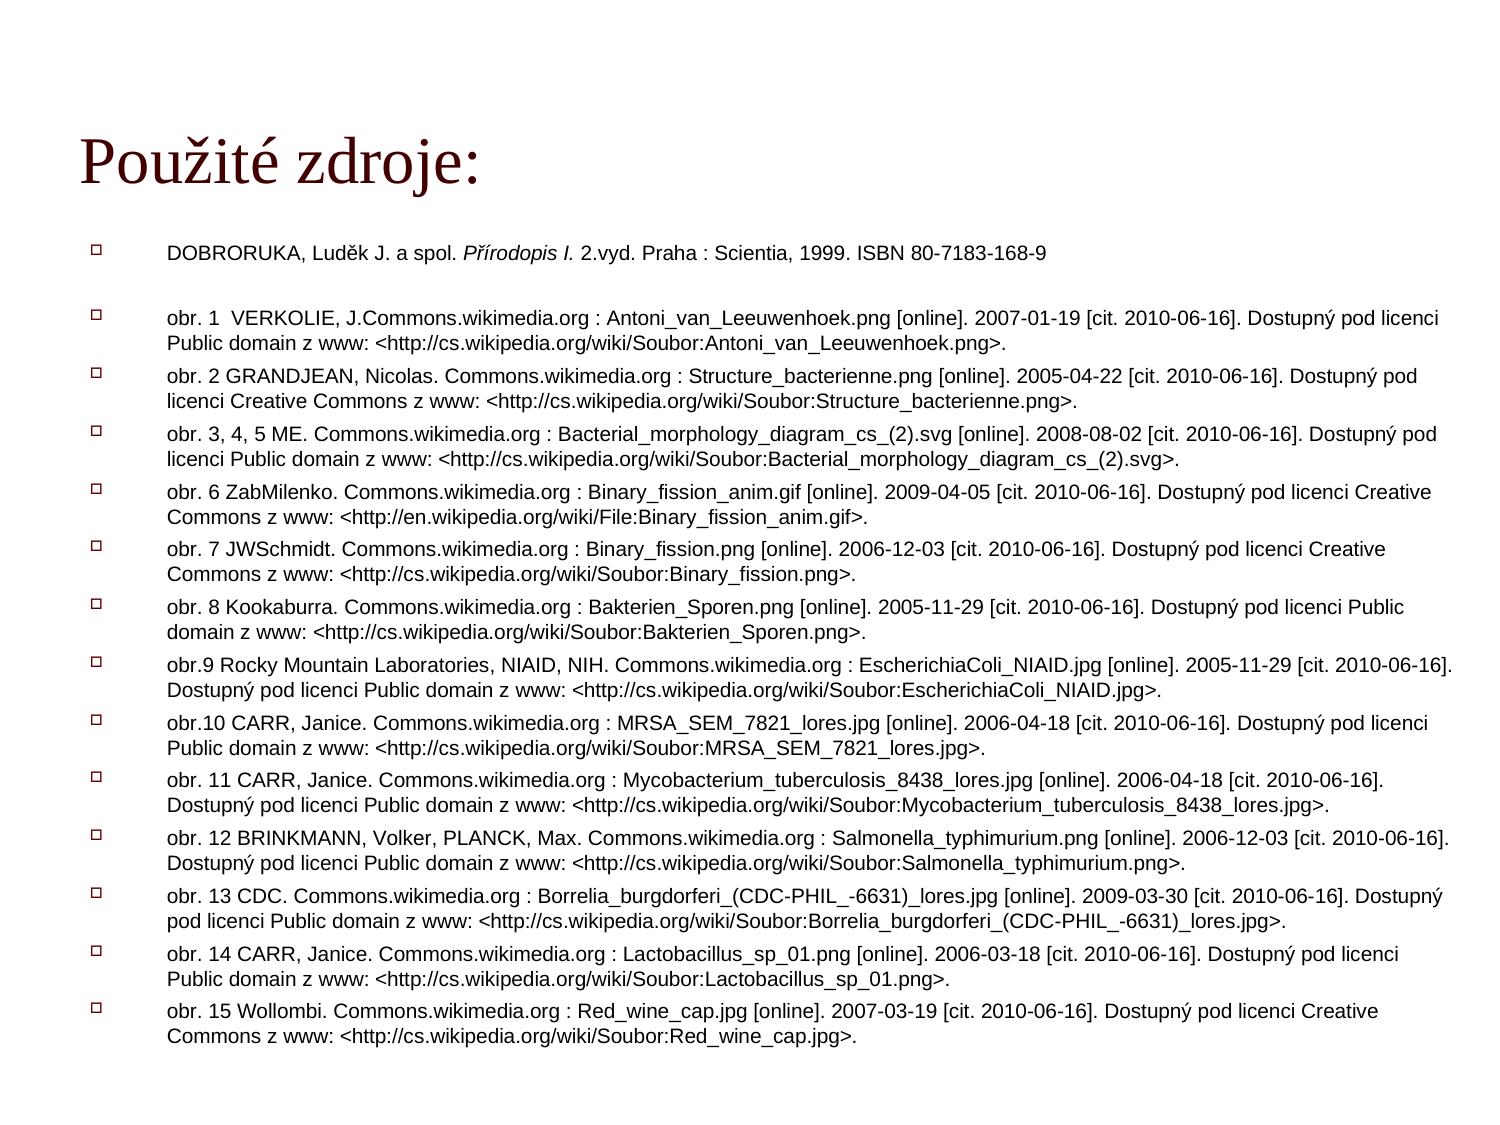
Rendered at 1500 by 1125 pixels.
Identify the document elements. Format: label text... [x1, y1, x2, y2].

title Použité zdroje: [64, 101, 1415, 205]
list DOBRORUKA, Luděk J. a spol. Přírodopis I. 2.vyd. Praha : Scientia, 1999. ISBN 80-7183-168-9 obr. 1 VERKOLIE, J.Commons.wikimedia.org : Antoni_van_Leeuwenhoek.png [online]. 2007-01-19 [cit. 2010-06-16]. Dostupný pod licenci Public domain z www: <http://cs.wikipedia.org/wiki/Soubor:Antoni_van_Leeuwenhoek.png>. obr. 2 GRANDJEAN, Nicolas. Commons.wikimedia.org : Structure_bacterienne.png [online]. 2005-04-22 [cit. 2010-06-16]. Dostupný pod licenci Creative Commons z www: <http://cs.wikipedia.org/wiki/Soubor:Structure_bacterienne.png>. obr. 3, 4, 5 ME. Commons.wikimedia.org : Bacterial_morphology_diagram_cs_(2).svg [online]. 2008-08-02 [cit. 2010-06-16]. Dostupný pod licenci Public domain z www: <http://cs.wikipedia.org/wiki/Soubor:Bacterial_morphology_diagram_cs_(2).svg>. obr. 6 ZabMilenko. Commons.wikimedia.org : Binary_fission_anim.gif [online]. 2009-04-05 [cit. 2010-06-16]. Dostupný pod licenci Creative Commons z www: <http://en.wikipedia.org/wiki/File:Binary_fission_anim.gif>. obr. 7 JWSchmidt. Commons.wikimedia.org : Binary_fission.png [online]. 2006-12-03 [cit. 2010-06-16]. Dostupný pod licenci Creative Commons z www: <http://cs.wikipedia.org/wiki/Soubor:Binary_fission.png>. obr. 8 Kookaburra. Commons.wikimedia.org : Bakterien_Sporen.png [online]. 2005-11-29 [cit. 2010-06-16]. Dostupný pod licenci Public domain z www: <http://cs.wikipedia.org/wiki/Soubor:Bakterien_Sporen.png>. obr.9 Rocky Mountain Laboratories, NIAID, NIH. Commons.wikimedia.org : EscherichiaColi_NIAID.jpg [online]. 2005-11-29 [cit. 2010-06-16]. Dostupný pod licenci Public domain z www: <http://cs.wikipedia.org/wiki/Soubor:EscherichiaColi_NIAID.jpg>. obr.10 CARR, Janice. Commons.wikimedia.org : MRSA_SEM_7821_lores.jpg [online]. 2006-04-18 [cit. 2010-06-16]. Dostupný pod licenci Public domain z www: <http://cs.wikipedia.org/wiki/Soubor:MRSA_SEM_7821_lores.jpg>. obr. 11 CARR, Janice. Commons.wikimedia.org : Mycobacterium_tuberculosis_8438_lores.jpg [online]. 2006-04-18 [cit. 2010-06-16]. Dostupný pod licenci Public domain z www: <http://cs.wikipedia.org/wiki/Soubor:Mycobacterium_tuberculosis_8438_lores.jpg>. obr. 12 BRINKMANN, Volker, PLANCK, Max. Commons.wikimedia.org : Salmonella_typhimurium.png [online]. 2006-12-03 [cit. 2010-06-16]. Dostupný pod licenci Public domain z www: <http://cs.wikipedia.org/wiki/Soubor:Salmonella_typhimurium.png>. obr. 13 CDC. Commons.wikimedia.org : Borrelia_burgdorferi_(CDC-PHIL_-6631)_lores.jpg [online]. 2009-03-30 [cit. 2010-06-16]. Dostupný pod licenci Public domain z www: <http://cs.wikipedia.org/wiki/Soubor:Borrelia_burgdorferi_(CDC-PHIL_-6631)_lores.jpg>. obr. 14 CARR, Janice. Commons.wikimedia.org : Lactobacillus_sp_01.png [online]. 2006-03-18 [cit. 2010-06-16]. Dostupný pod licenci Public domain z www: <http://cs.wikipedia.org/wiki/Soubor:Lactobacillus_sp_01.png>. obr. 15 Wollombi. Commons.wikimedia.org : Red_wine_cap.jpg [online]. 2007-03-19 [cit. 2010-06-16]. Dostupný pod licenci Creative Commons z www: <http://cs.wikipedia.org/wiki/Soubor:Red_wine_cap.jpg>. [75, 231, 1471, 1083]
